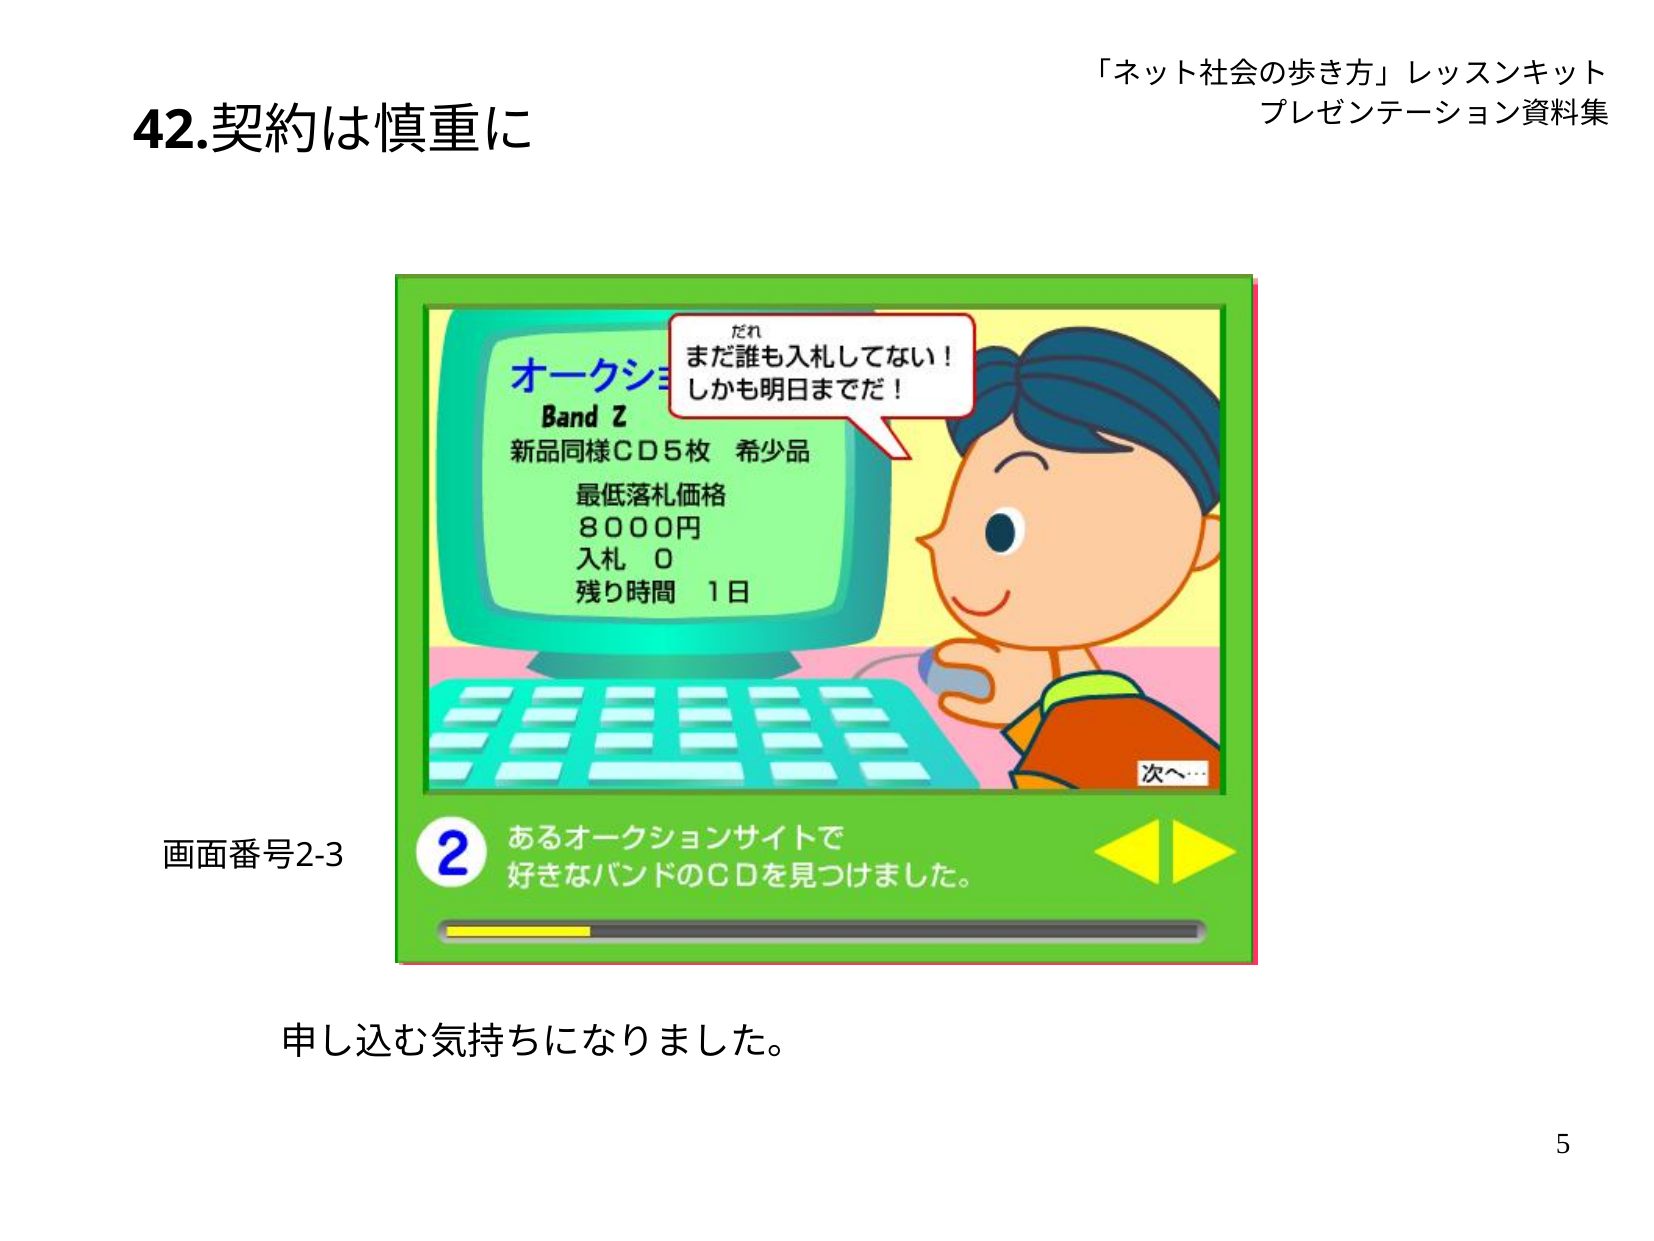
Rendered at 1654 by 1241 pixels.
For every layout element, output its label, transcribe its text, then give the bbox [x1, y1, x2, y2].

text_box 「ネット社会の歩き方」レッスンキット プレゼンテーション資料集 [1062, 44, 1625, 139]
text_box 画面番号2-3 [147, 826, 384, 882]
text_box 42.契約は慎重に [118, 88, 1241, 169]
text_box 申し込む気持ちになりました。 [265, 1003, 1447, 1074]
picture [395, 274, 1258, 965]
